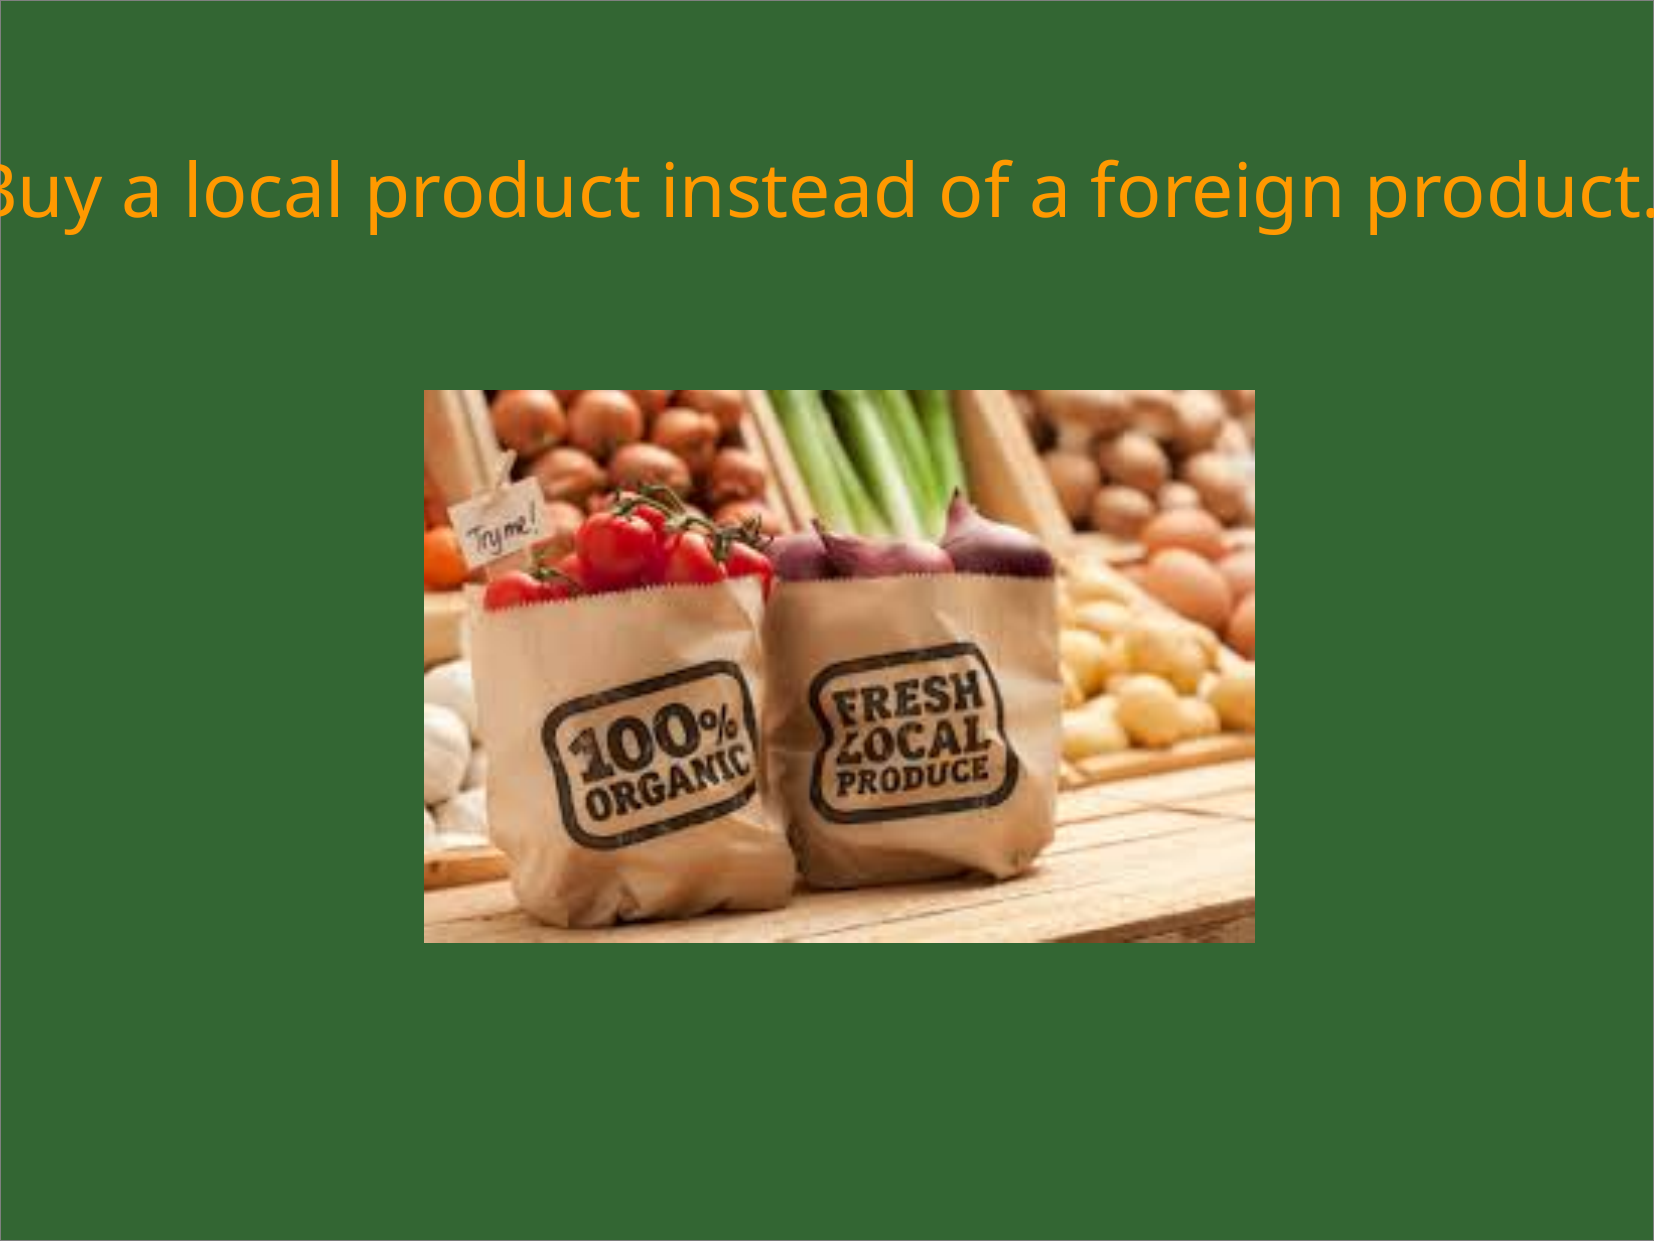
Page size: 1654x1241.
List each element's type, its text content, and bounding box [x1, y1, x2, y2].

text_box Buy a local product instead of a foreign product. [63, 129, 1569, 238]
text_box [0, 0, 1654, 1240]
text_box [0, 193, 6, 210]
text_box [0, 171, 5, 185]
picture [424, 390, 1255, 944]
